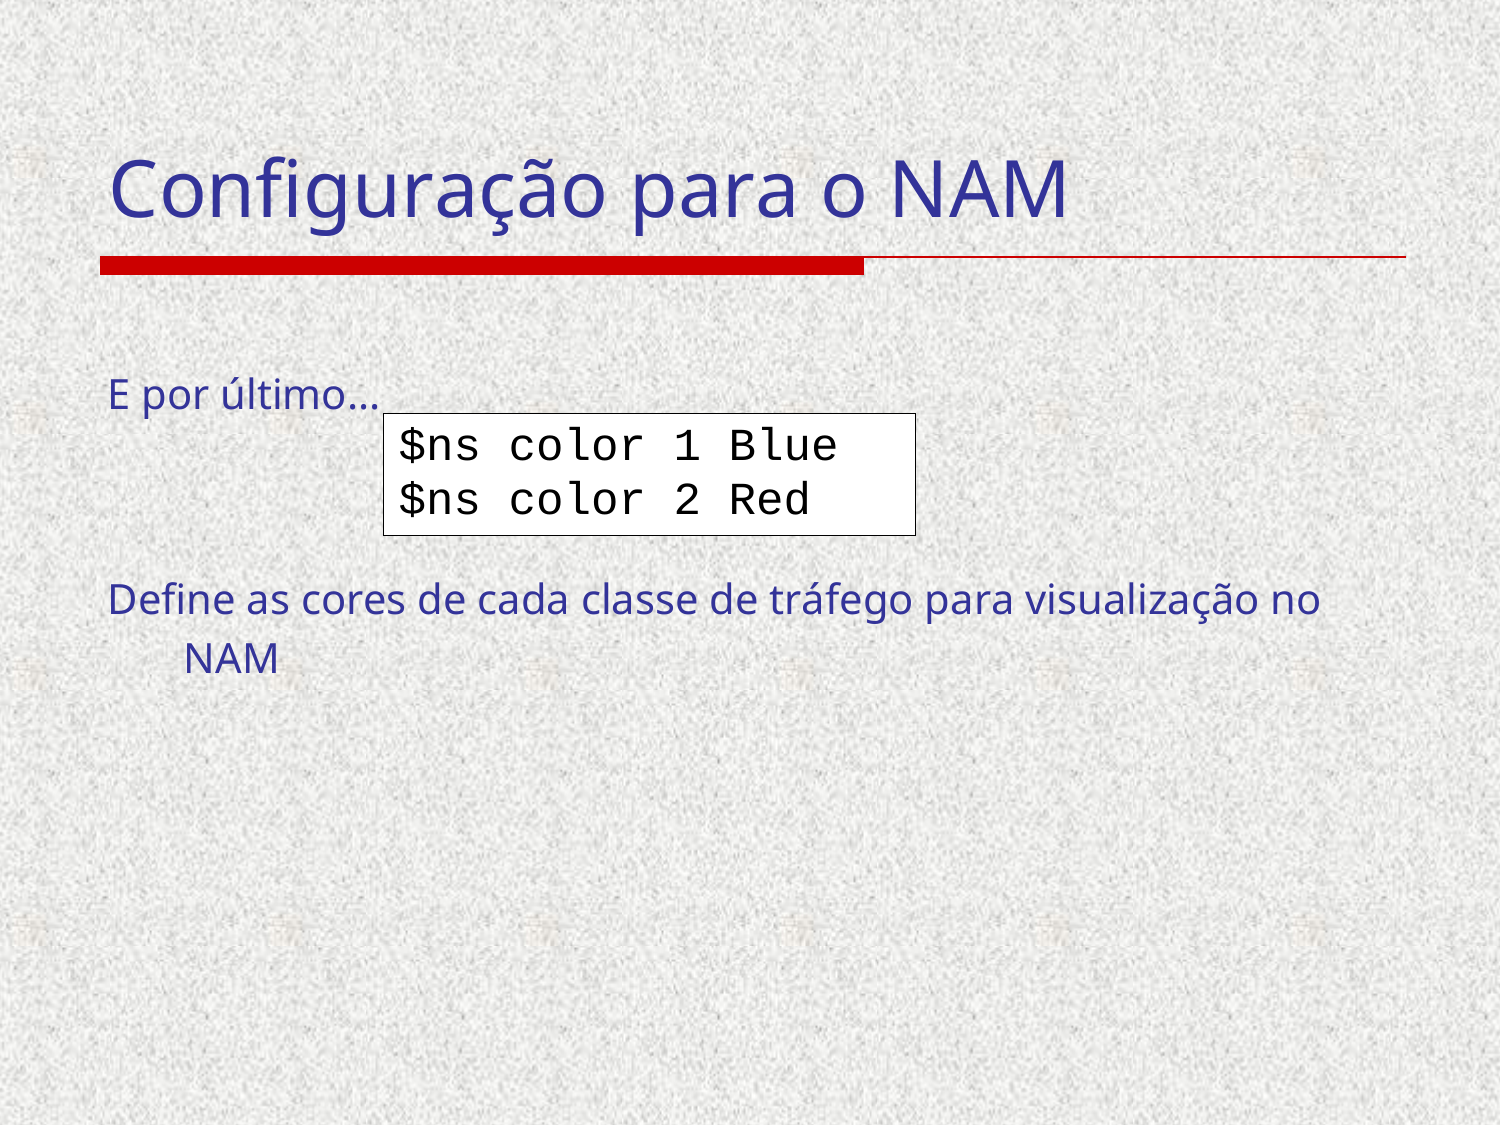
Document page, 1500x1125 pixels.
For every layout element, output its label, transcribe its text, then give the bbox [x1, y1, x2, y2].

title Configuração para o NAM [94, 20, 1406, 249]
list E por último... Define as cores de cada classe de tráfego para visualização no NAM [92, 287, 1405, 1125]
text_box $ns color 1 Blue $ns color 2 Red [383, 413, 916, 528]
picture [0, 0, 1500, 1125]
